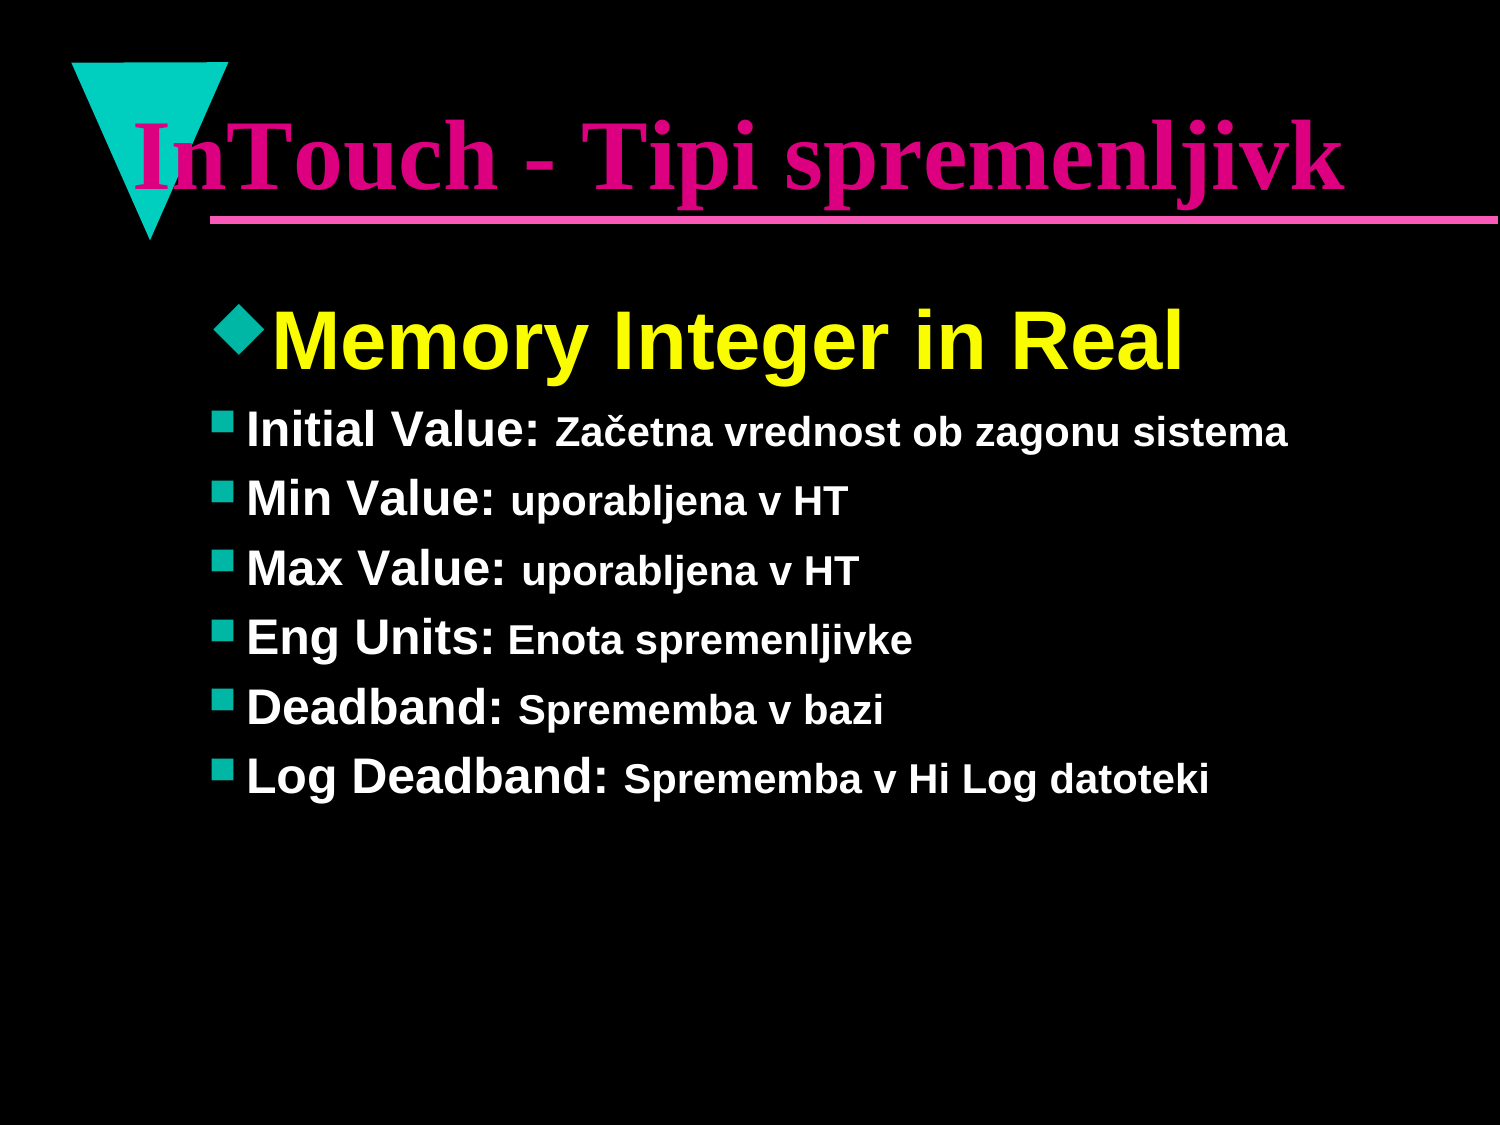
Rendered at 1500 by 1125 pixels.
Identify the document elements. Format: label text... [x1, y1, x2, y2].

title InTouch - Tipi spremenljivk [117, 63, 1426, 251]
list Memory Integer in Real Initial Value: Začetna vrednost ob zagonu sistema Min Value: uporabljena v HT Max Value: uporabljena v HT Eng Units: Enota spremenljivke Deadband: Sprememba v bazi Log Deadband: Sprememba v Hi Log datoteki [118, 289, 1498, 965]
